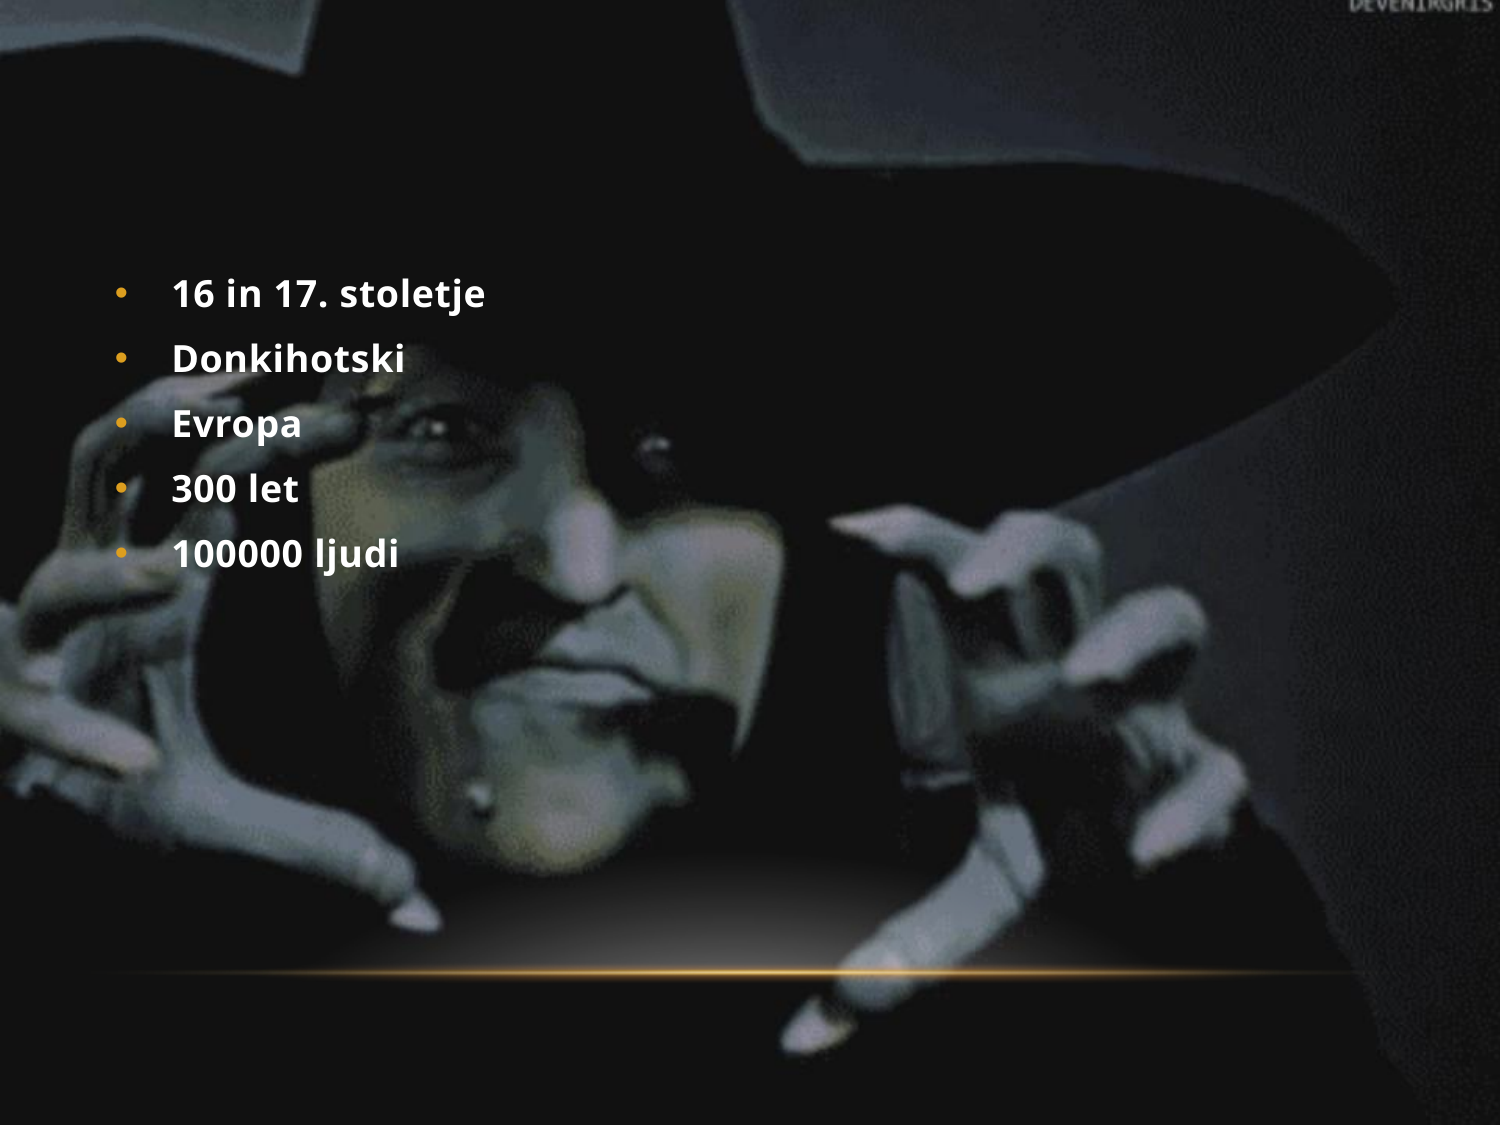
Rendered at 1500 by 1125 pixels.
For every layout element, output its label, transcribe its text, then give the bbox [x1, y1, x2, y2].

picture [0, 0, 1500, 1125]
list 16 in 17. stoletje Donkihotski Evropa 300 let 100000 ljudi [99, 262, 1400, 938]
